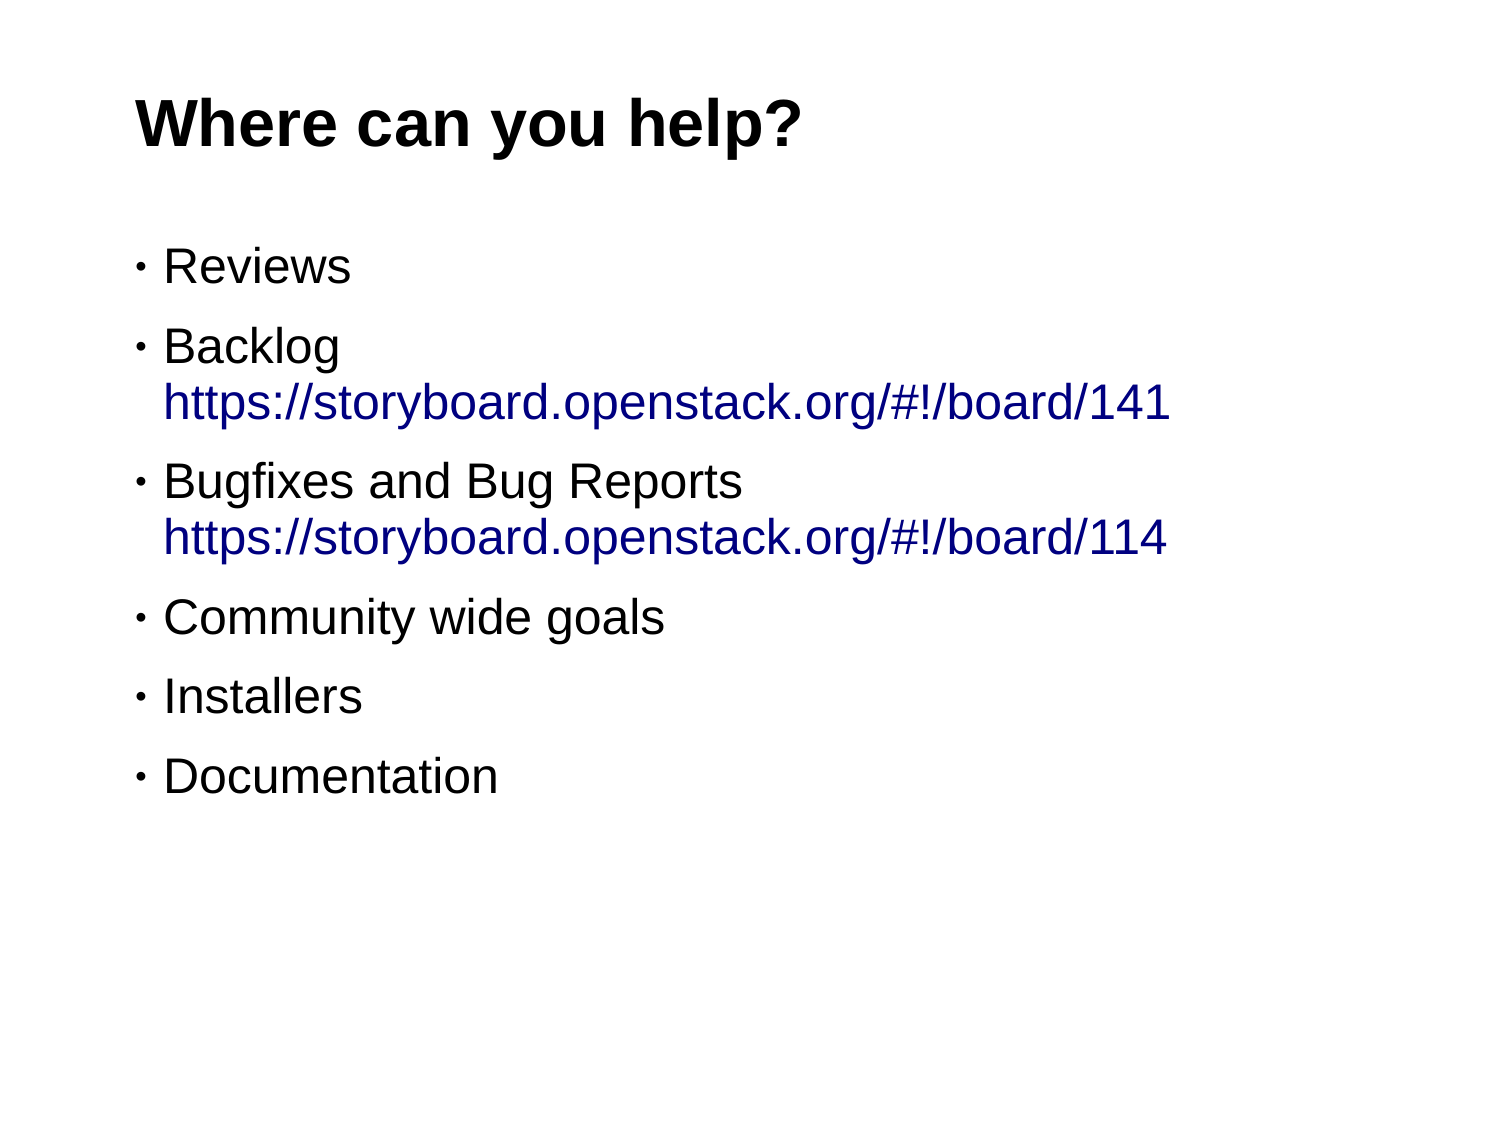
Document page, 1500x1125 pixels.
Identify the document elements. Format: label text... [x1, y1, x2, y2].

title Where can you help? [135, 41, 1372, 204]
list Reviews Backlog https://storyboard.openstack.org/#!/board/141 Bugfixes and Bug Reports https://storyboard.openstack.org/#!/board/114 Community wide goals Installers Documentation [135, 238, 1372, 892]
